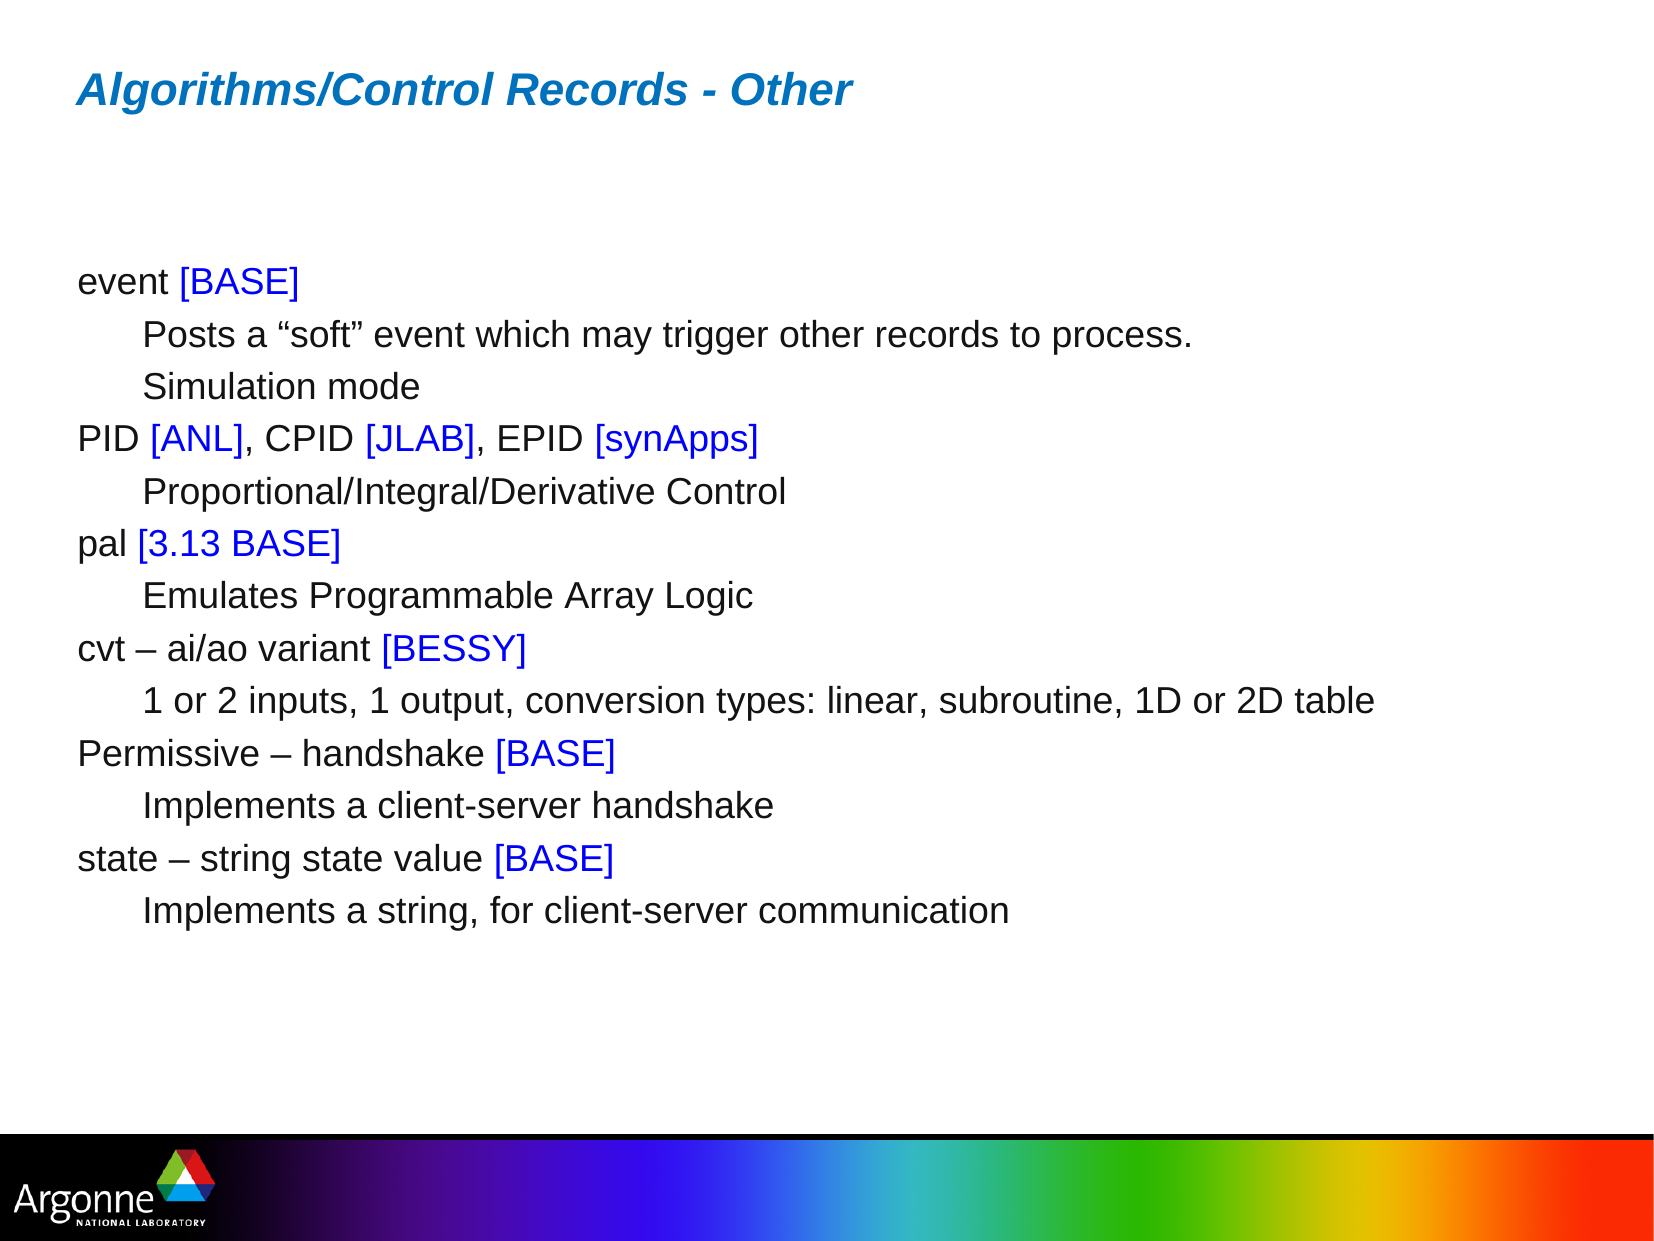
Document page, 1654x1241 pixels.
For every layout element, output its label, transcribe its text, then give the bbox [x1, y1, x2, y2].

picture [0, 1134, 1654, 1241]
list event [BASE] Posts a “soft” event which may trigger other records to process. Simulation mode PID [ANL], CPID [JLAB], EPID [synApps] Proportional/Integral/Derivative Control pal [3.13 BASE] Emulates Programmable Array Logic cvt – ai/ao variant [BESSY] 1 or 2 inputs, 1 output, conversion types: linear, subroutine, 1D or 2D table Permissive – handshake [BASE] Implements a client-server handshake state – string state value [BASE] Implements a string, for client-server communication [62, 253, 1498, 1118]
title Algorithms/Control Records - Other [61, 45, 1500, 123]
